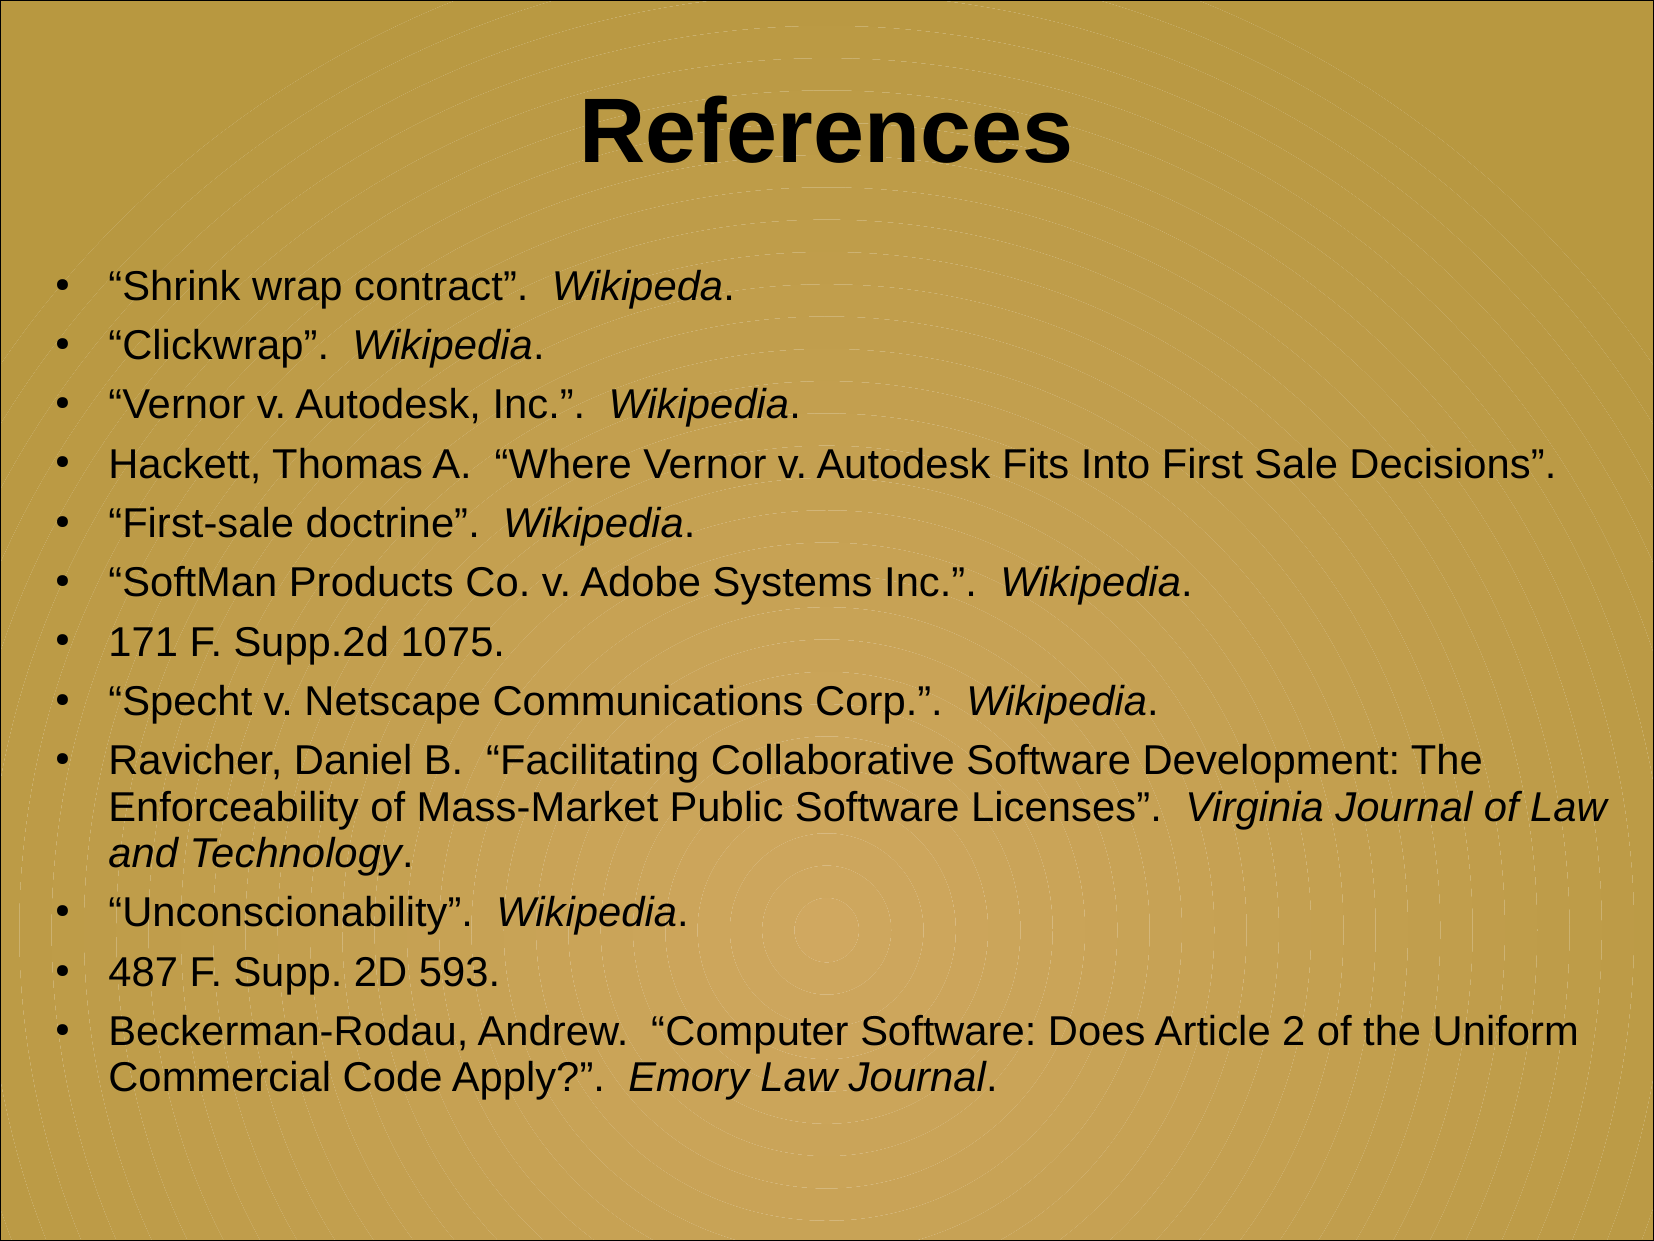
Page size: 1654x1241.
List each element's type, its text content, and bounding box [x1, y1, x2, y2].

title References [82, 37, 1571, 226]
list “Shrink wrap contract”. Wikipeda. “Clickwrap”. Wikipedia. “Vernor v. Autodesk, Inc.”. Wikipedia. Hackett, Thomas A. “Where Vernor v. Autodesk Fits Into First Sale Decisions”. “First-sale doctrine”. Wikipedia. “SoftMan Products Co. v. Adobe Systems Inc.”. Wikipedia. 171 F. Supp.2d 1075. “Specht v. Netscape Communications Corp.”. Wikipedia. Ravicher, Daniel B. “Facilitating Collaborative Software Development: The Enforceability of Mass-Market Public Software Licenses”. Virginia Journal of Law and Technology. “Unconscionability”. Wikipedia. 487 F. Supp. 2D 593. Beckerman-Rodau, Andrew. “Computer Software: Does Article 2 of the Uniform Commercial Code Apply?”. Emory Law Journal. [37, 262, 1616, 1082]
